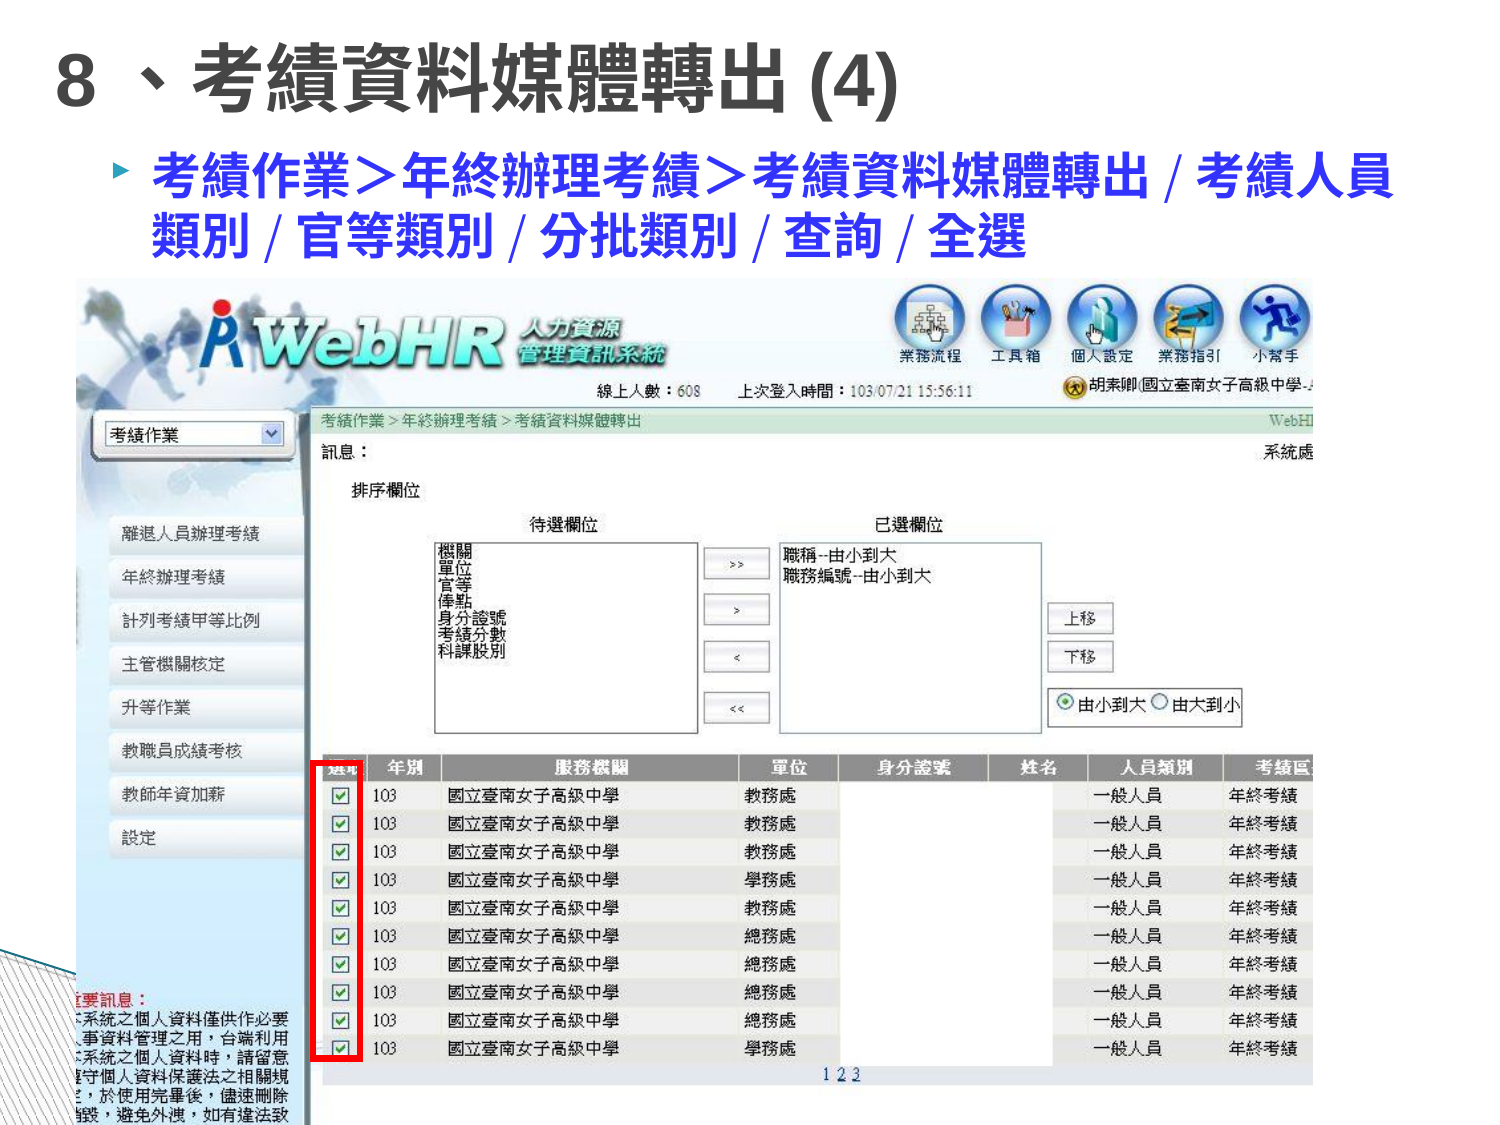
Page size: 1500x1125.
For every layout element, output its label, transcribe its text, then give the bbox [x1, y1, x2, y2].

text_box 8、考績資料媒體轉出(4) [41, 18, 1087, 135]
list 考績作業＞年終辦理考績＞考績資料媒體轉出/考績人員類別/官等類別/分批類別/查詢/全選 [76, 137, 1427, 880]
picture [0, 278, 1313, 1125]
